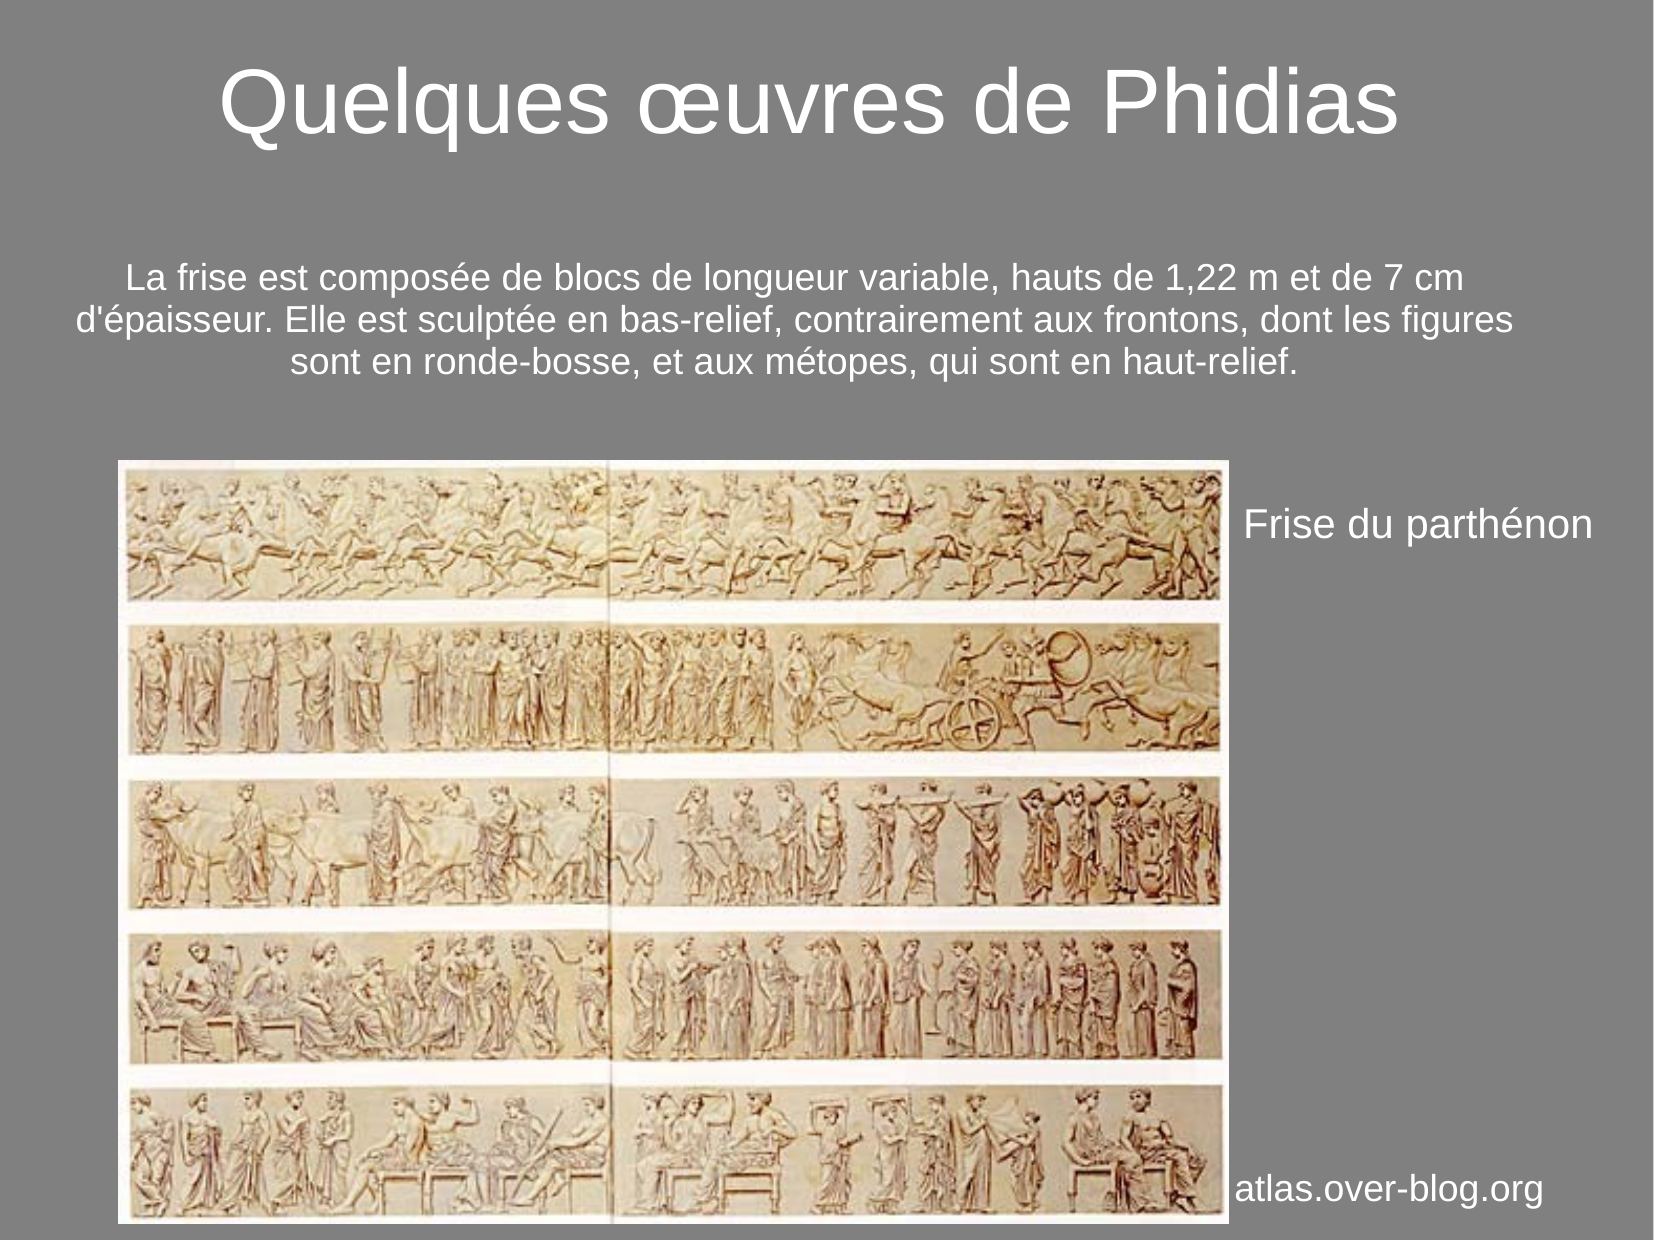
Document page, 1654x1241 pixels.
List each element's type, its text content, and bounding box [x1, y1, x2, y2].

picture [118, 460, 1229, 1224]
text_box atlas.over-blog.org [1219, 1159, 1560, 1217]
text_box La frise est composée de blocs de longueur variable, hauts de 1,22 m et de 7 cm d'épaisseur. Elle est sculptée en bas-relief, contrairement aux frontons, dont les figures sont en ronde-bosse, et aux métopes, qui sont en haut-relief. [47, 248, 1543, 390]
text_box Frise du parthénon [1228, 493, 1615, 556]
text_box Quelques œuvres de Phidias [204, 50, 1418, 154]
